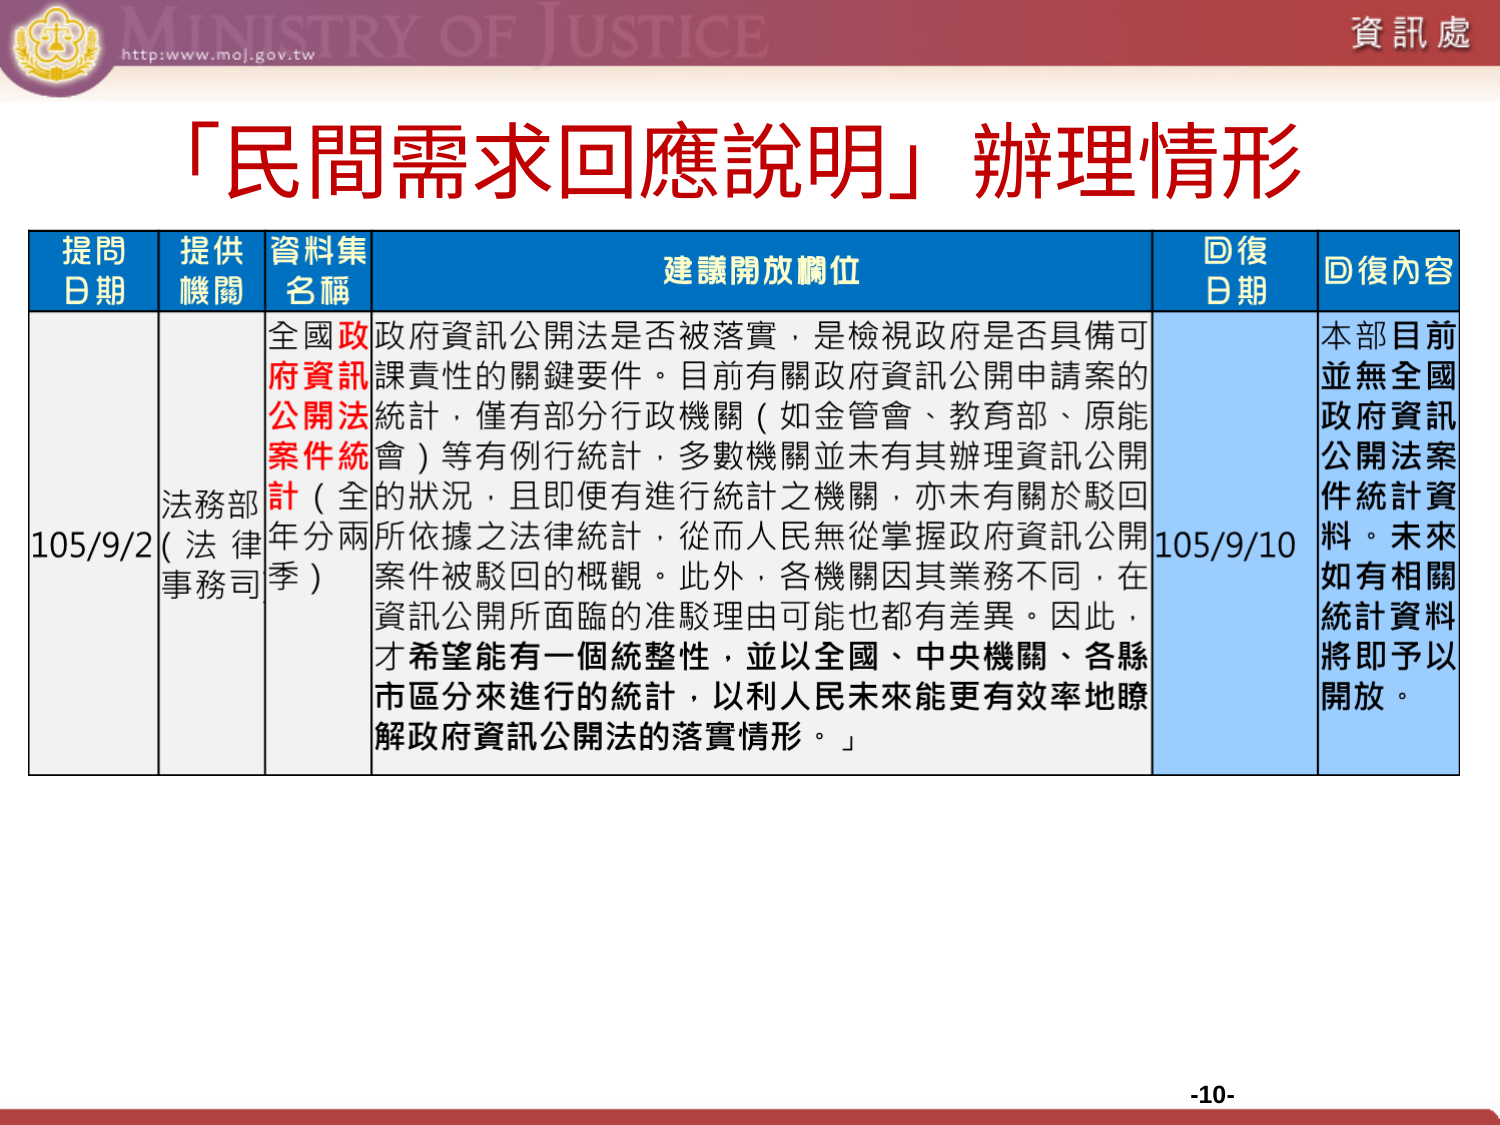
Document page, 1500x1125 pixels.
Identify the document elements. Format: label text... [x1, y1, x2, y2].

text_box -10- [1175, 1070, 1488, 1109]
text_box 「民間需求回應說明」辦理情形 [123, 101, 1353, 218]
picture [28, 220, 1460, 776]
